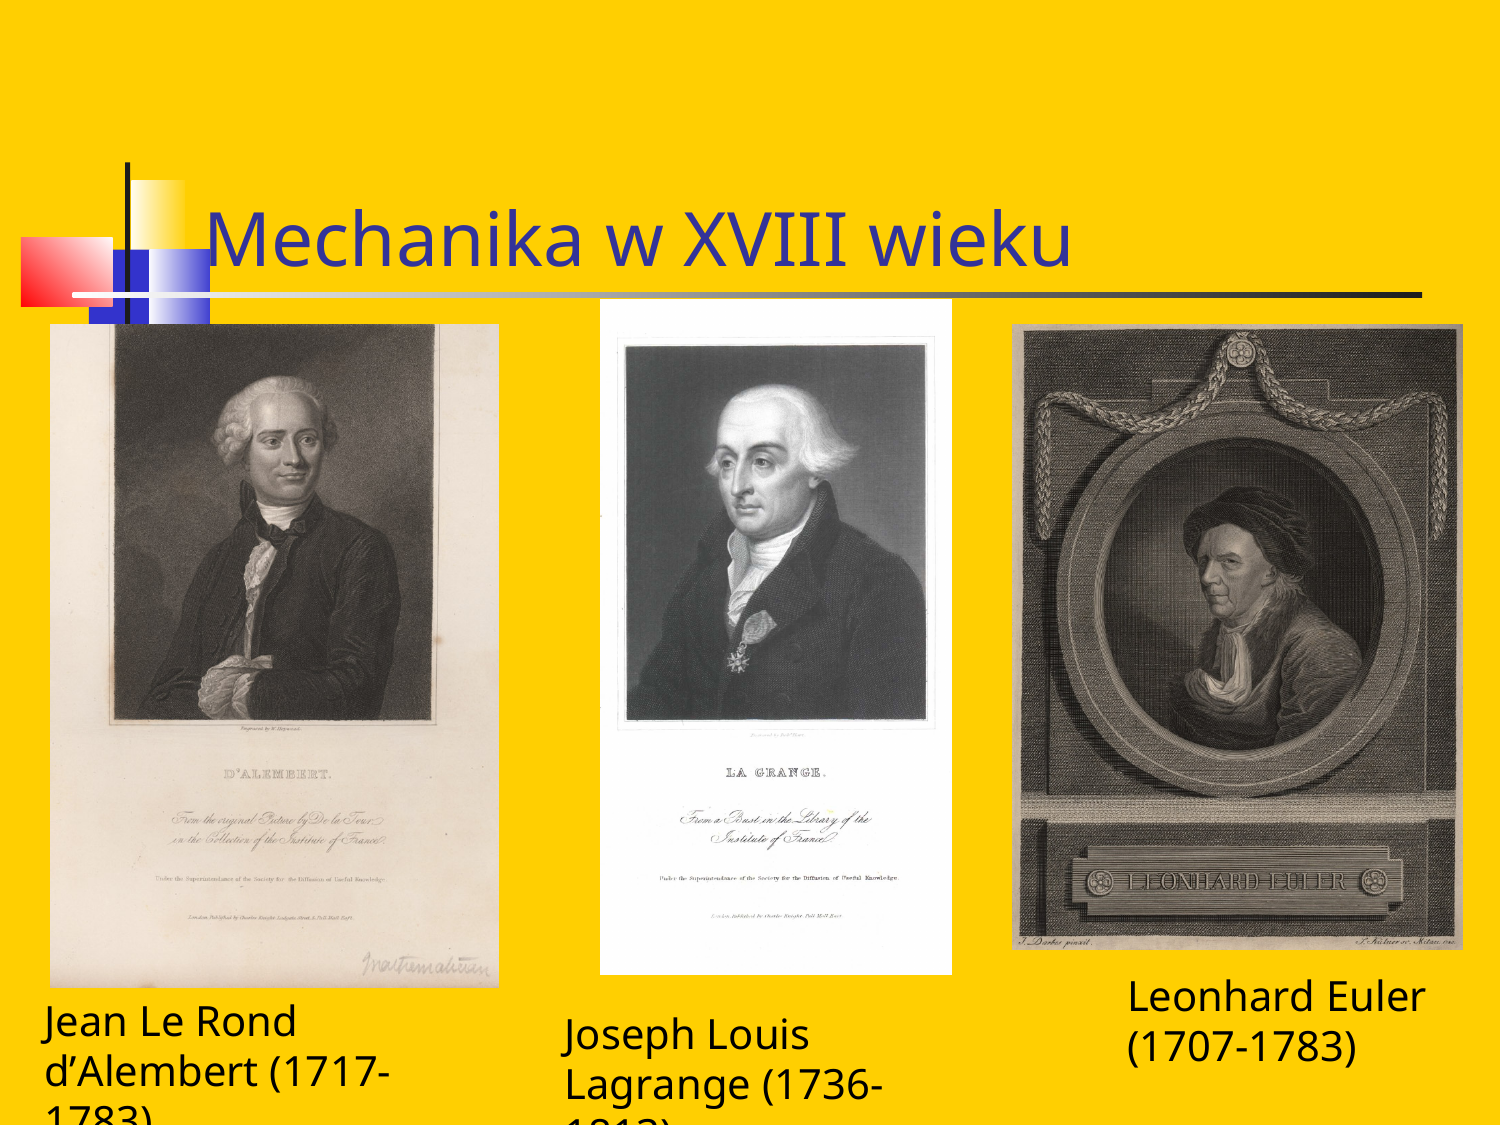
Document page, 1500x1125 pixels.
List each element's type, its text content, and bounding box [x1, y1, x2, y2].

picture [600, 299, 952, 976]
title Mechanika w XVIII wieku [188, 101, 1468, 289]
text_box Jean Le Rond d’Alembert (1717-1783) [29, 987, 503, 1125]
picture [1012, 324, 1463, 951]
picture [50, 324, 499, 987]
text_box Joseph Louis Lagrange (1736-1813) [549, 999, 976, 1125]
text_box Leonhard Euler (1707-1783) [1112, 962, 1463, 1078]
